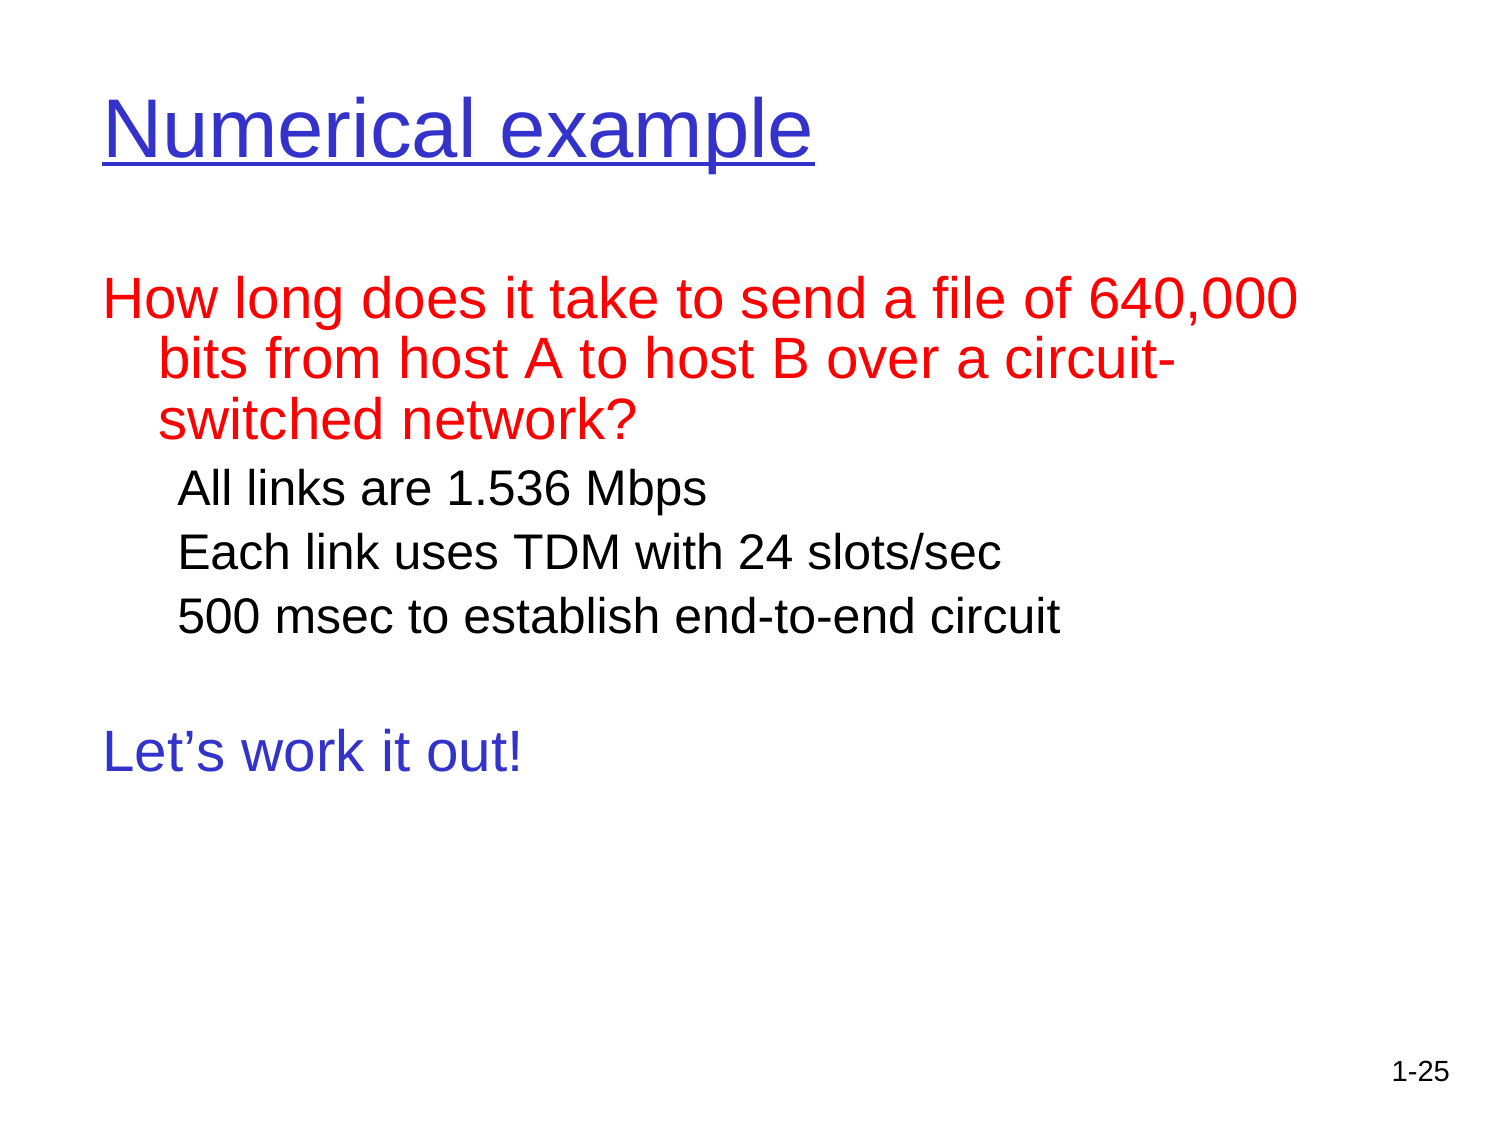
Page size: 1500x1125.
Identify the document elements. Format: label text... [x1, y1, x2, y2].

list How long does it take to send a file of 640,000 bits from host A to host B over a circuit-switched network? All links are 1.536 Mbps Each link uses TDM with 24 slots/sec 500 msec to establish end-to-end circuit Let’s work it out! [87, 262, 1363, 1026]
title Numerical example [87, 37, 1363, 225]
